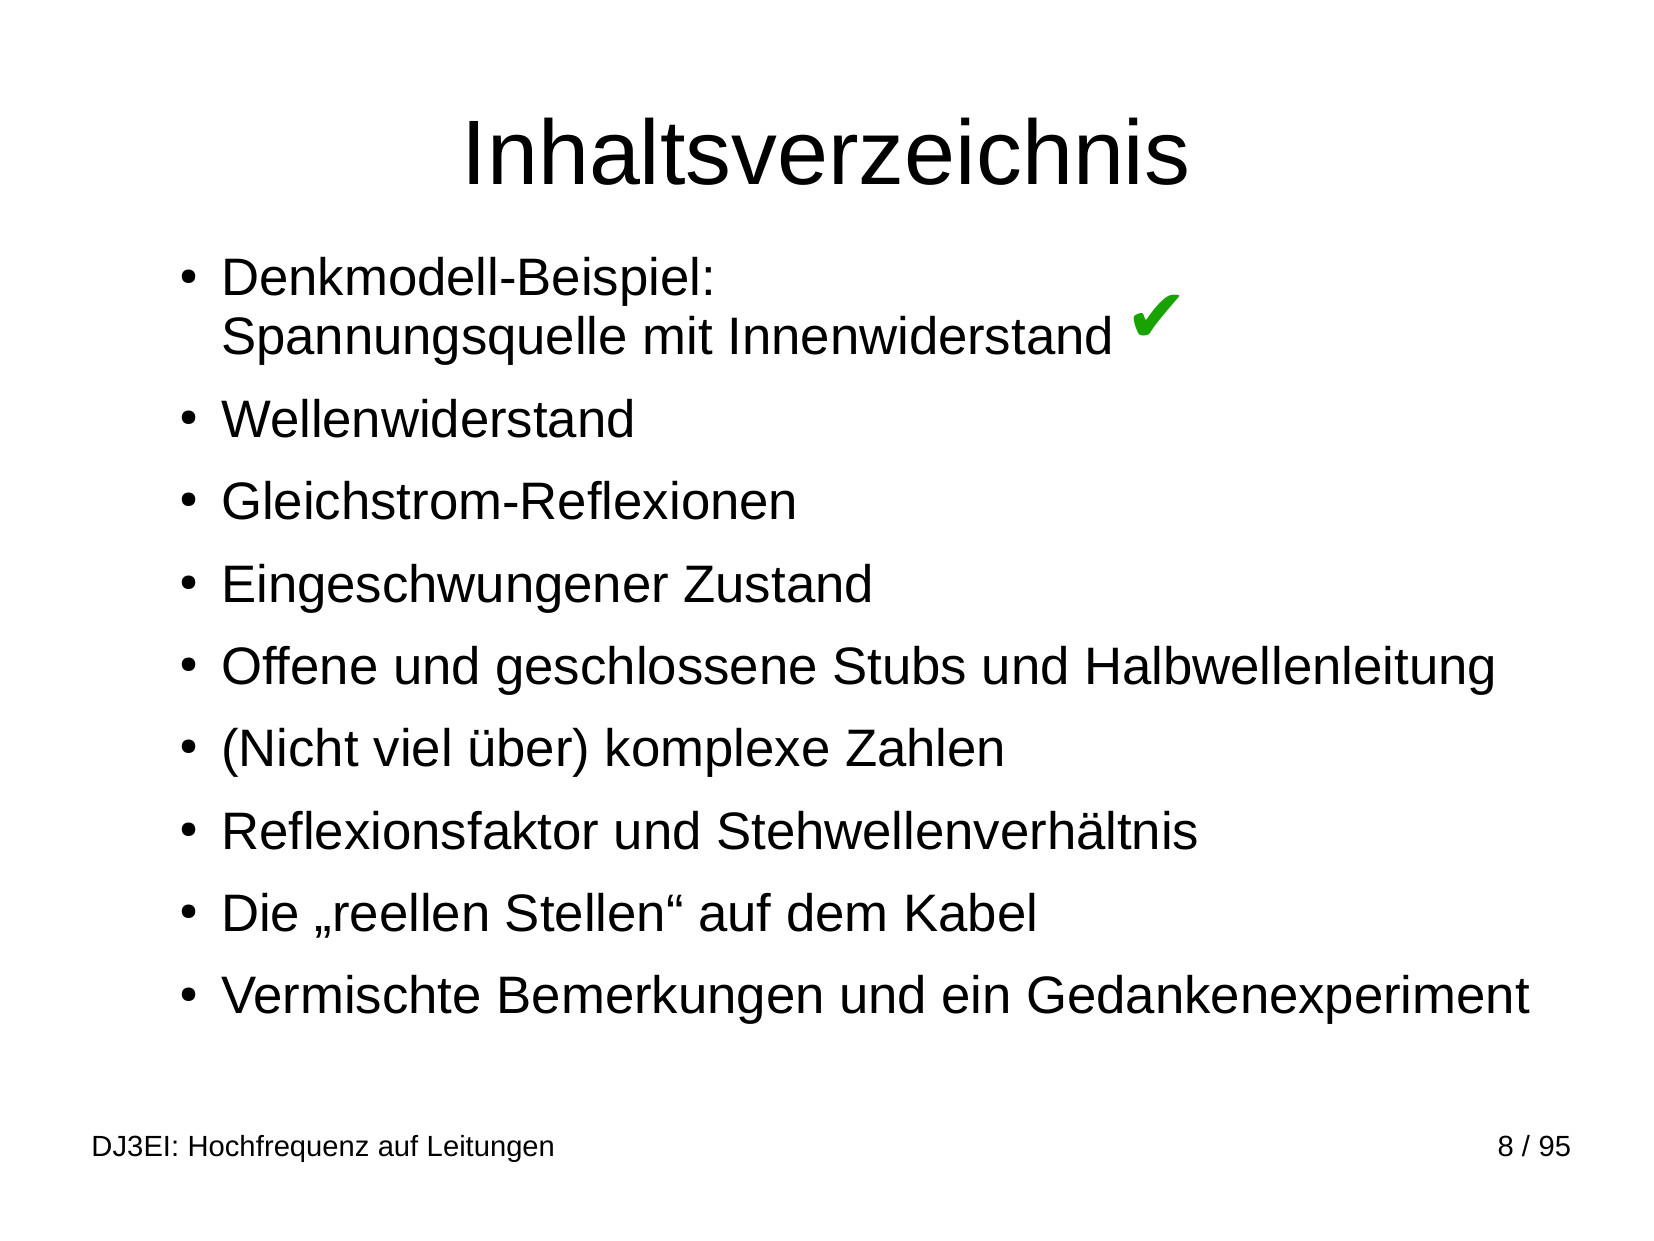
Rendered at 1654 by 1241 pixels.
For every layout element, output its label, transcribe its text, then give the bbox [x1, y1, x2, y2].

title Inhaltsverzeichnis [82, 49, 1571, 257]
list Denkmodell-Beispiel: Spannungsquelle mit Innenwiderstand Wellenwiderstand Gleichstrom-Reflexionen Eingeschwungener Zustand Offene und geschlossene Stubs und Halbwellenleitung (Nicht viel über) komplexe Zahlen Reflexionsfaktor und Stehwellenverhältnis Die „reellen Stellen“ auf dem Kabel Vermischte Bemerkungen und ein Gedankenexperiment [165, 248, 1536, 1051]
